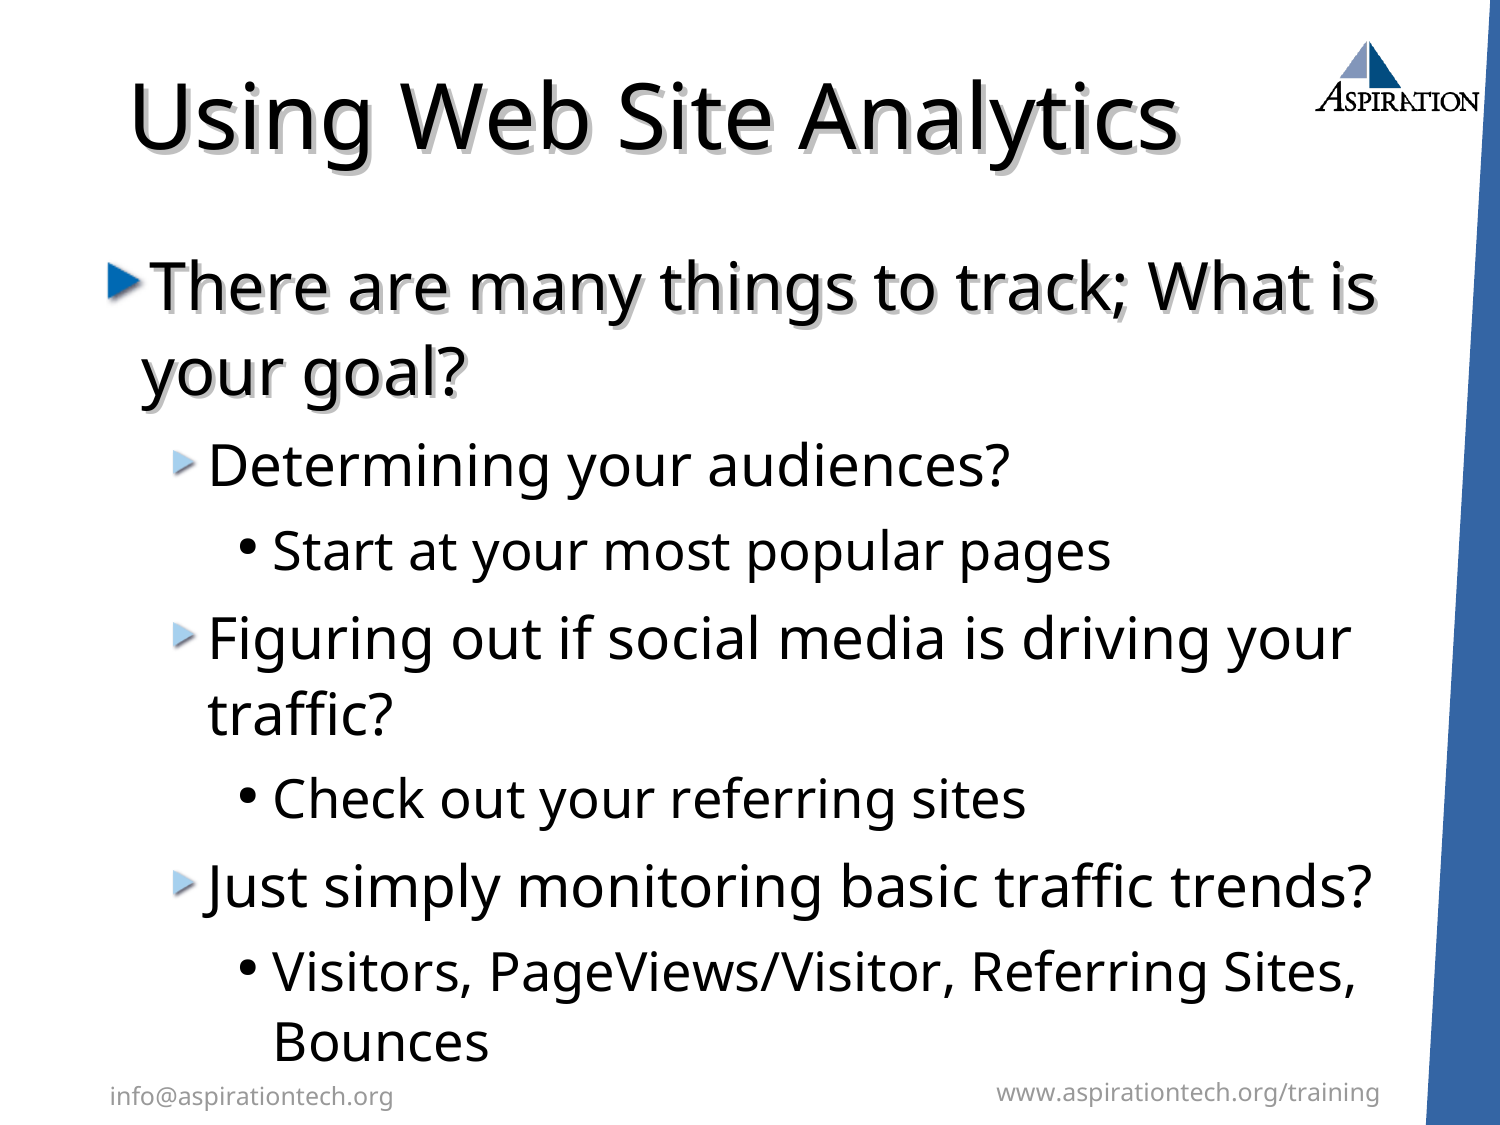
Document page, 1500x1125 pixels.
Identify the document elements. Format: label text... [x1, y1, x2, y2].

picture [1315, 41, 1480, 120]
title Using Web Site Analytics [49, 19, 1284, 206]
list There are many things to track; What is your goal? Determining your audiences? Start at your most popular pages Figuring out if social media is driving your traffic? Check out your referring sites Just simply monitoring basic traffic trends? Visitors, PageViews/Visitor, Referring Sites, Bounces [49, 238, 1447, 1073]
